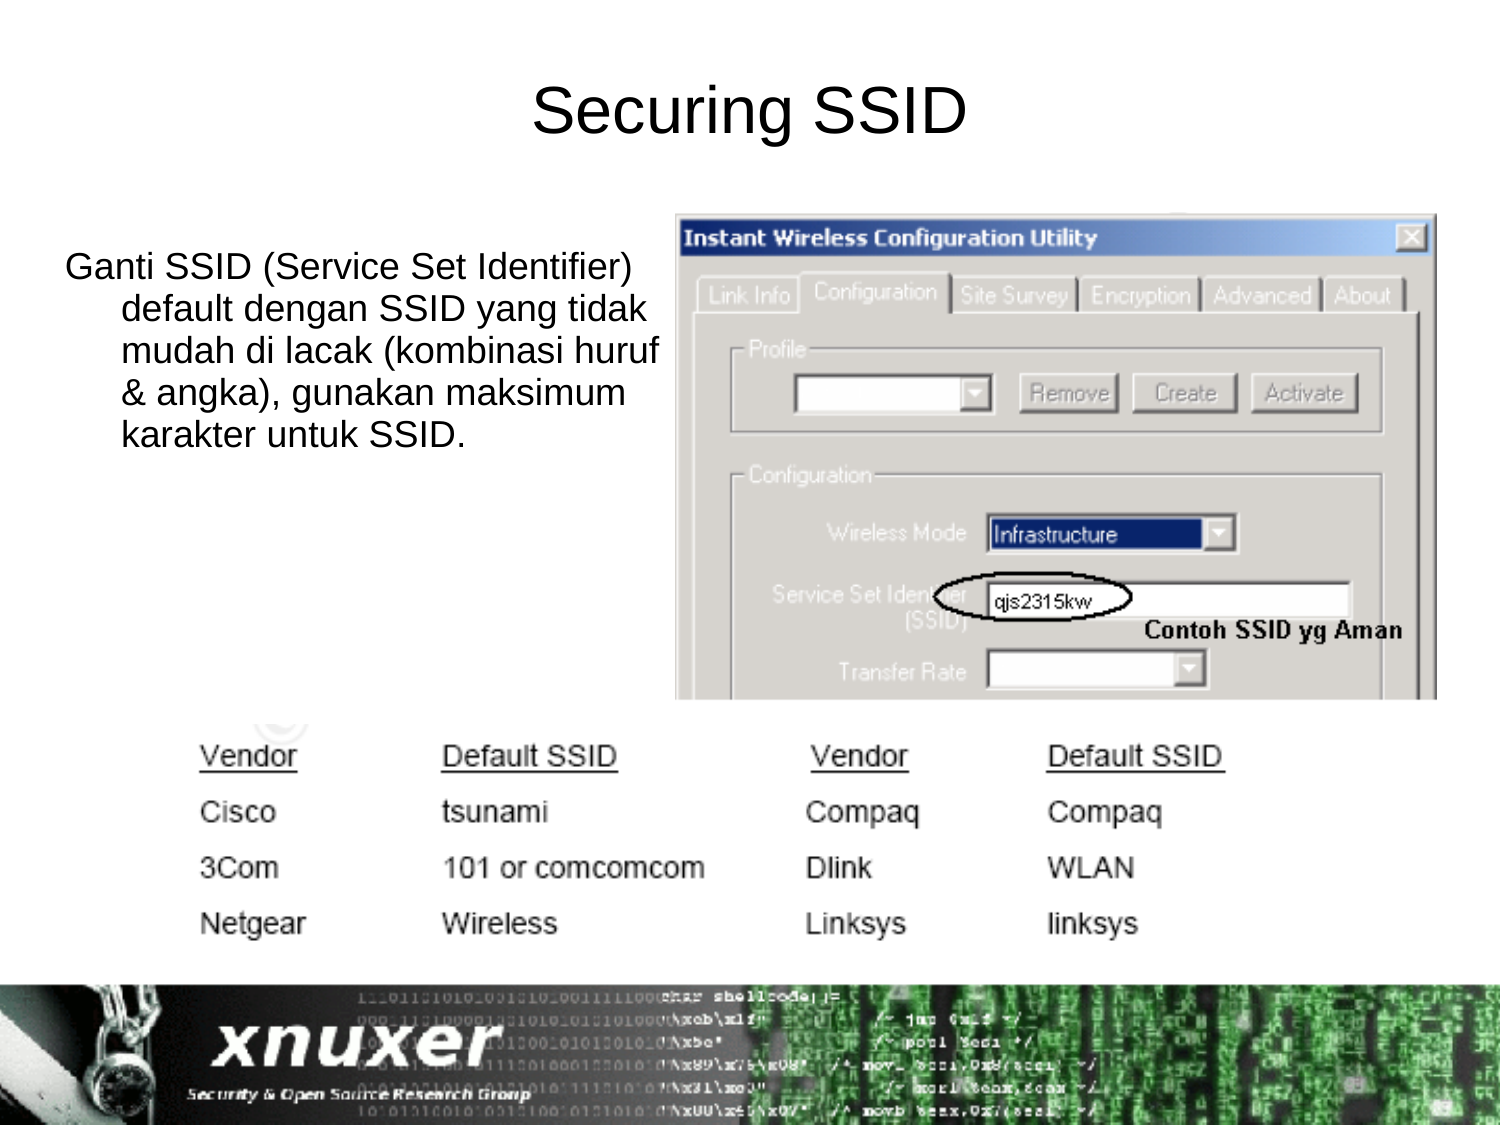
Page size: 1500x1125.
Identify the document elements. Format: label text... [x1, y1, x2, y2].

title Securing SSID [75, 45, 1426, 176]
picture [0, 0, 1500, 1125]
list Ganti SSID (Service Set Identifier) default dengan SSID yang tidak mudah di lacak (kombinasi huruf & angka), gunakan maksimum karakter untuk SSID. [49, 237, 675, 668]
